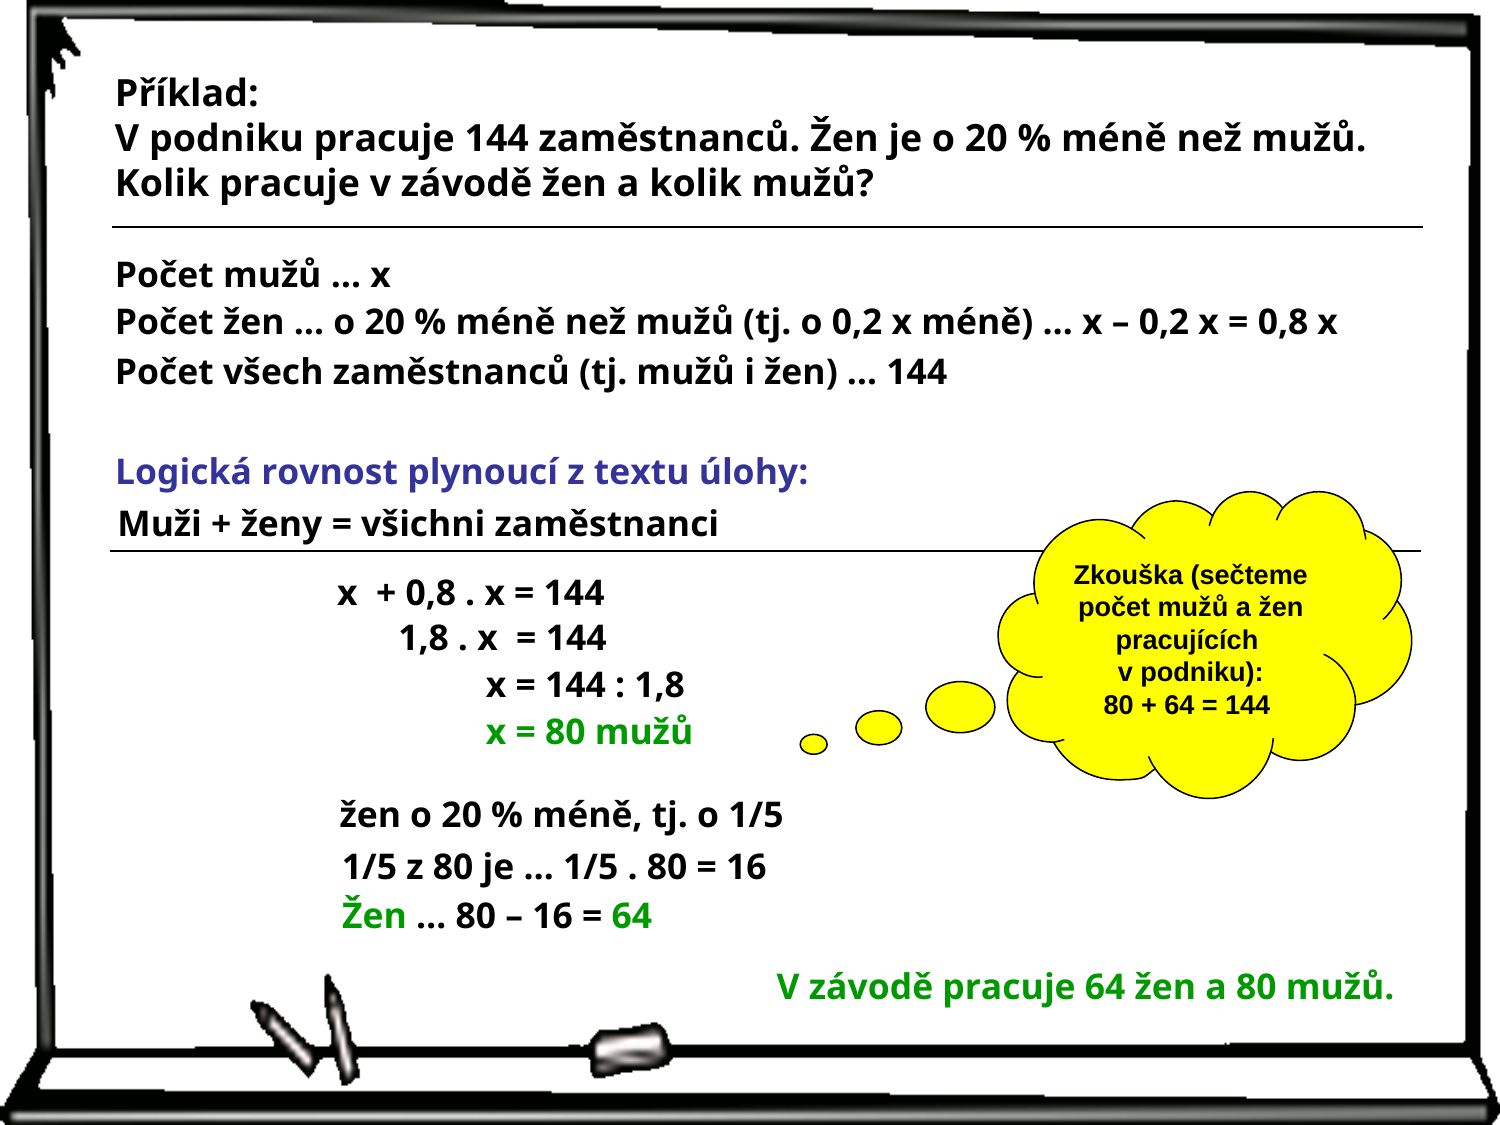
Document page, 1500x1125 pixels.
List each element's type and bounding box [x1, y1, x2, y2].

text_box [123, 84, 130, 92]
picture [0, 0, 1500, 1125]
text_box [761, 958, 1424, 1012]
text_box [591, 180, 598, 190]
text_box [100, 443, 1412, 799]
text_box [760, 180, 767, 190]
text_box [146, 180, 155, 190]
text_box [322, 564, 995, 757]
text_box [772, 180, 779, 190]
text_box [324, 786, 850, 941]
text_box [100, 243, 1400, 400]
text_box [679, 180, 688, 190]
text_box [100, 82, 1436, 190]
text_box [493, 180, 502, 190]
text_box [228, 180, 235, 190]
text_box [470, 180, 479, 190]
text_box [231, 90, 240, 102]
